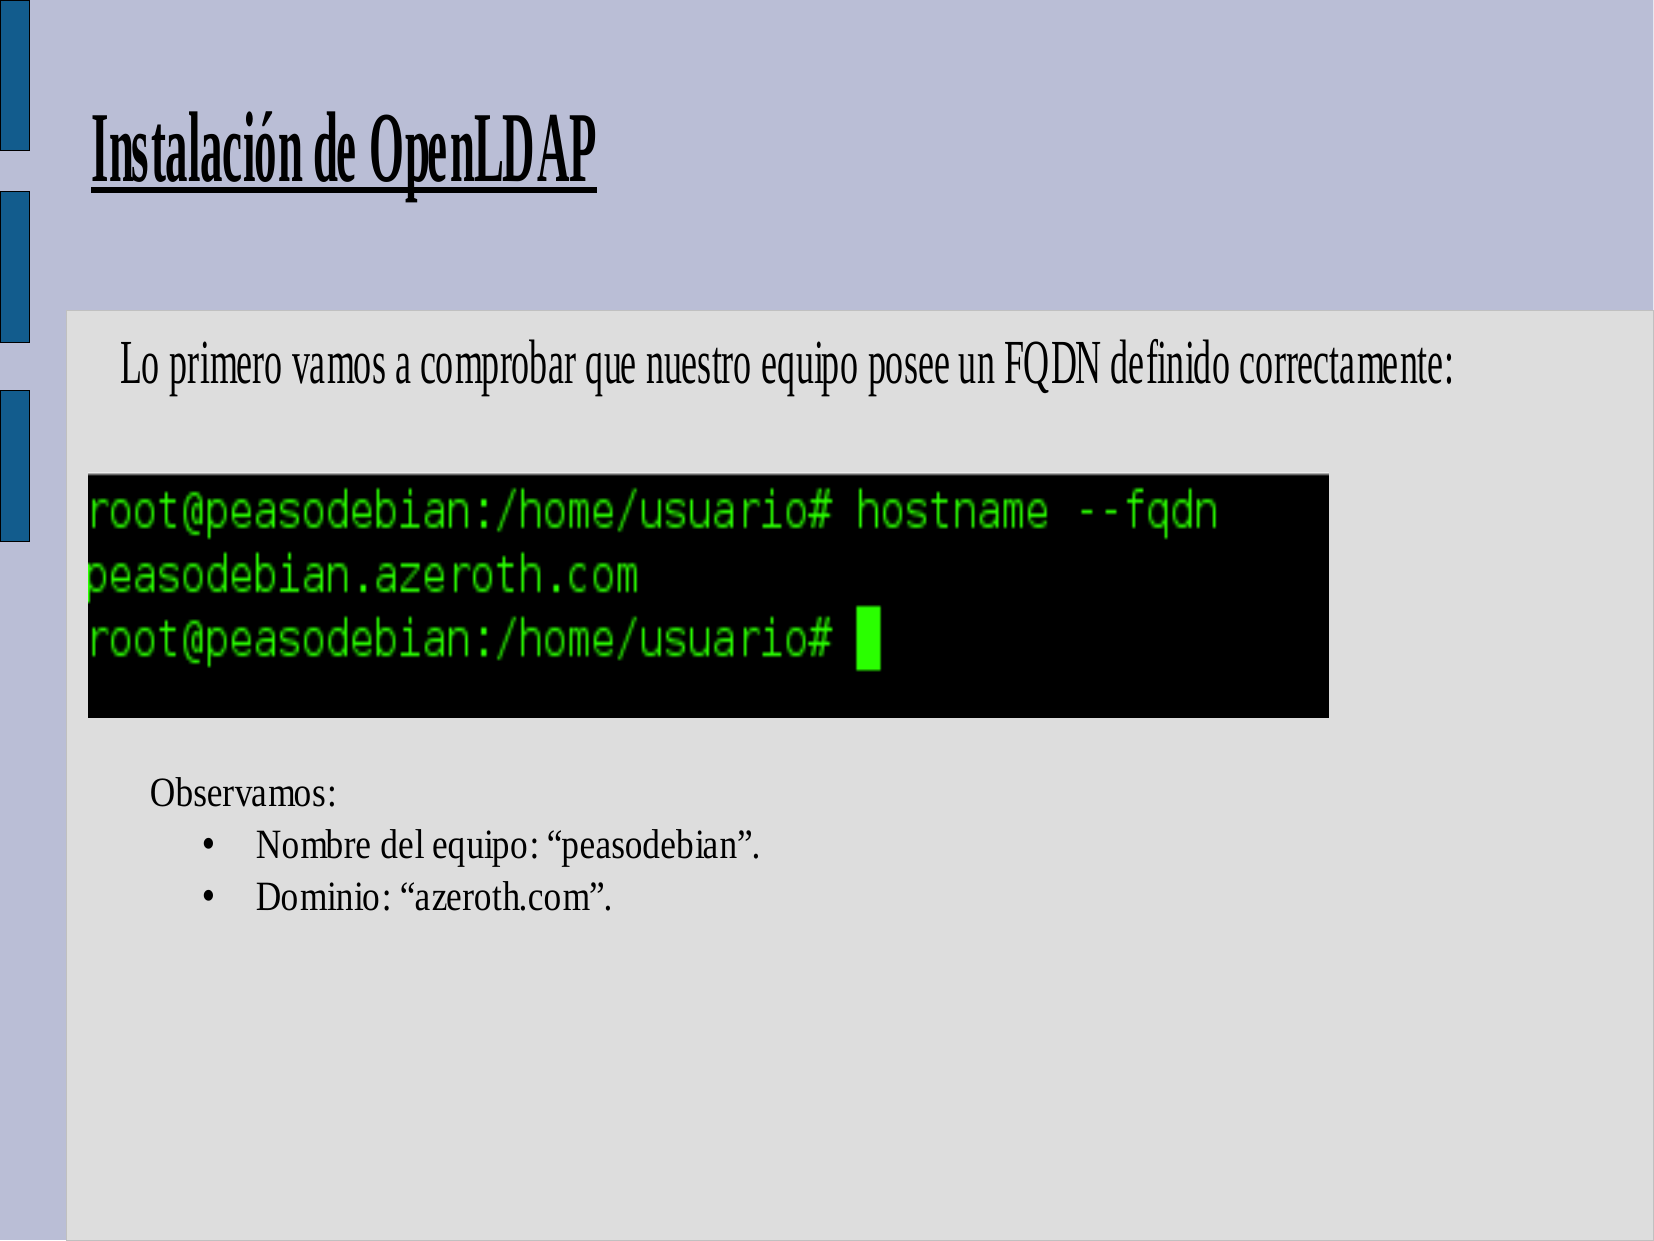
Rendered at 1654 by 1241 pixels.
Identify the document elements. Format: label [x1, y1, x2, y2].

chart [88, 88, 1654, 1063]
picture [88, 472, 1329, 718]
